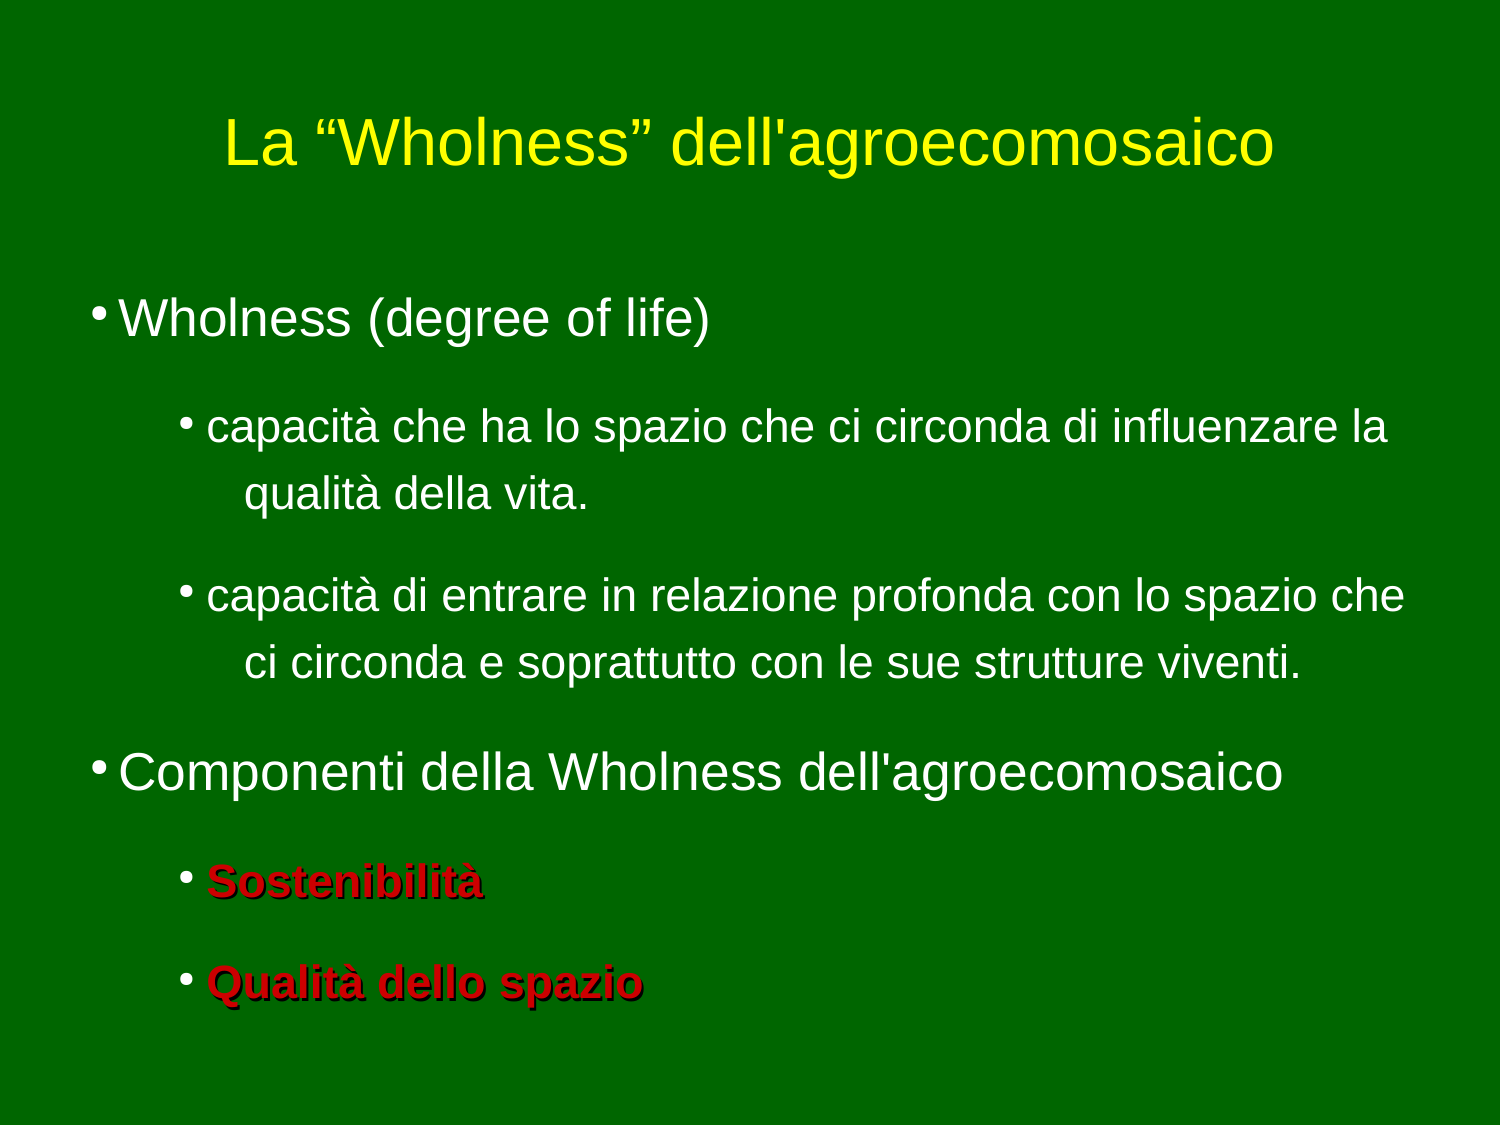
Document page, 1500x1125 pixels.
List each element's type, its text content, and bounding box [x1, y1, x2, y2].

title La “Wholness” dell'agroecomosaico [75, 21, 1425, 257]
list Wholness (degree of life) capacità che ha lo spazio che ci circonda di influenzare la qualità della vita. capacità di entrare in relazione profonda con lo spazio che ci circonda e soprattutto con le sue strutture viventi. Componenti della Wholness dell'agroecomosaico Sostenibilità Qualità dello spazio [75, 262, 1425, 1066]
